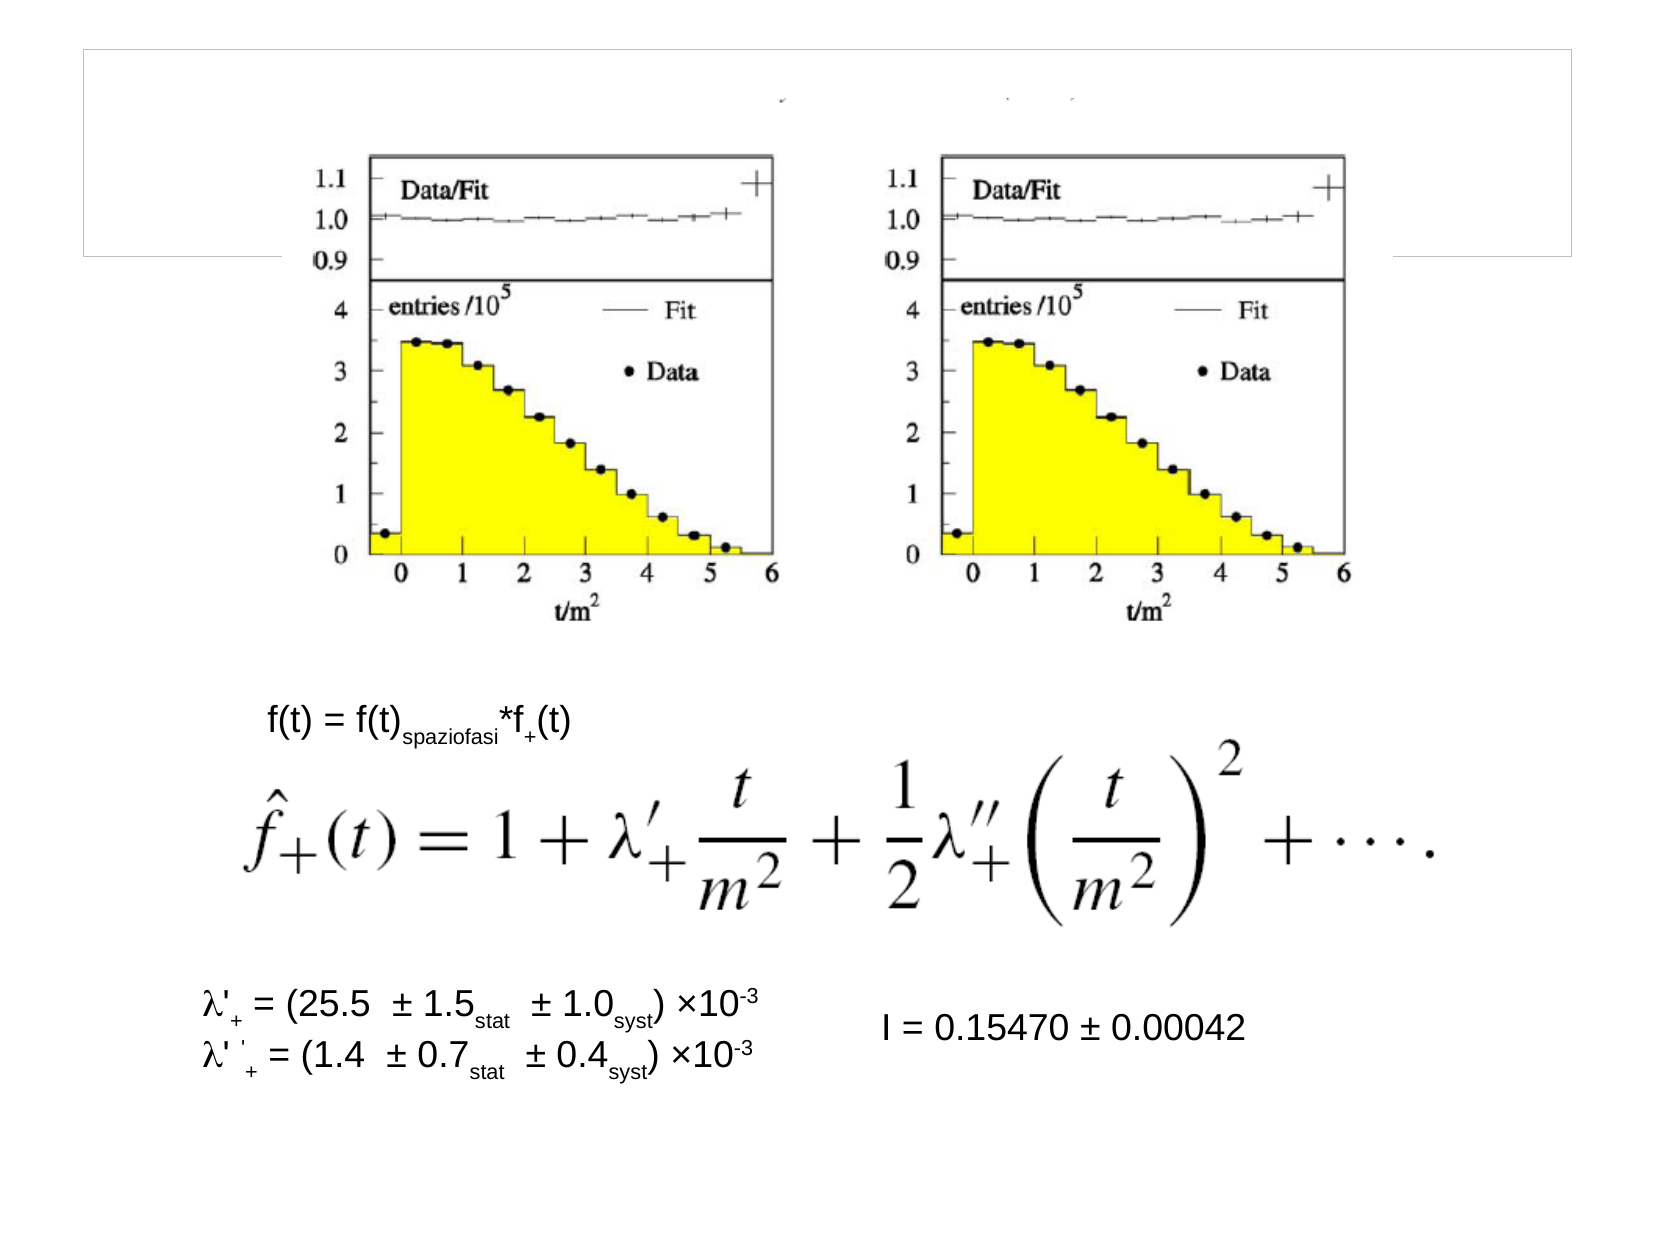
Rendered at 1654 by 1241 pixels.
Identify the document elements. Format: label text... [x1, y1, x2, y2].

text_box f(t) = f(t)spaziofasi*f+(t) [252, 690, 1078, 757]
text_box l'+ = (25.5 ± 1.5stat ± 1.0syst) ×10-3 l' '+ = (1.4 ± 0.7stat ± 0.4syst) ×10-3 [187, 975, 1013, 1100]
picture [194, 694, 1481, 957]
picture [282, 98, 1393, 632]
text_box I = 0.15470 ± 0.00042 [866, 998, 1504, 1056]
